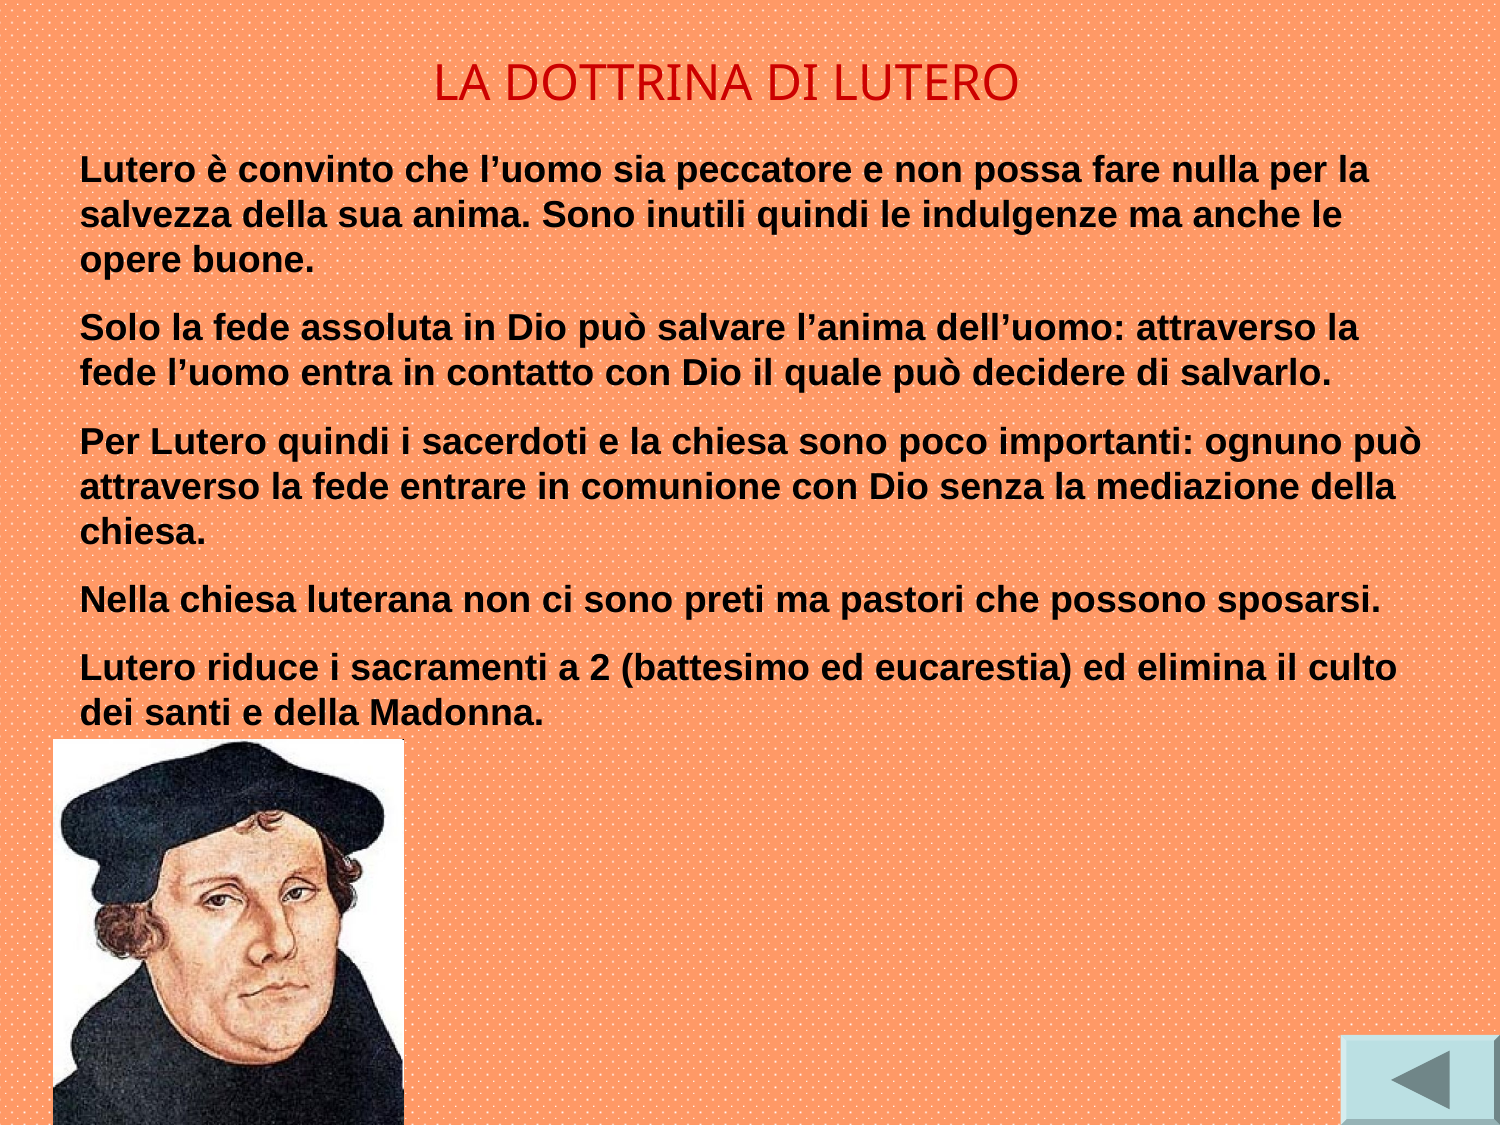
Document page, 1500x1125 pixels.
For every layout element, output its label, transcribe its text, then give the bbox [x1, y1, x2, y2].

text_box LA DOTTRINA DI LUTERO [324, 42, 1129, 119]
picture [0, 0, 1500, 1125]
text_box [1342, 1034, 1500, 1125]
text_box Lutero è convinto che l’uomo sia peccatore e non possa fare nulla per la salvezza della sua anima. Sono inutili quindi le indulgenze ma anche le opere buone. Solo la fede assoluta in Dio può salvare l’anima dell’uomo: attraverso la fede l’uomo entra in contatto con Dio il quale può decidere di salvarlo. Per Lutero quindi i sacerdoti e la chiesa sono poco importanti: ognuno può attraverso la fede entrare in comunione con Dio senza la mediazione della chiesa. Nella chiesa luterana non ci sono preti ma pastori che possono sposarsi. Lutero riduce i sacramenti a 2 (battesimo ed eucarestia) ed elimina il culto dei santi e della Madonna. [64, 137, 1447, 742]
